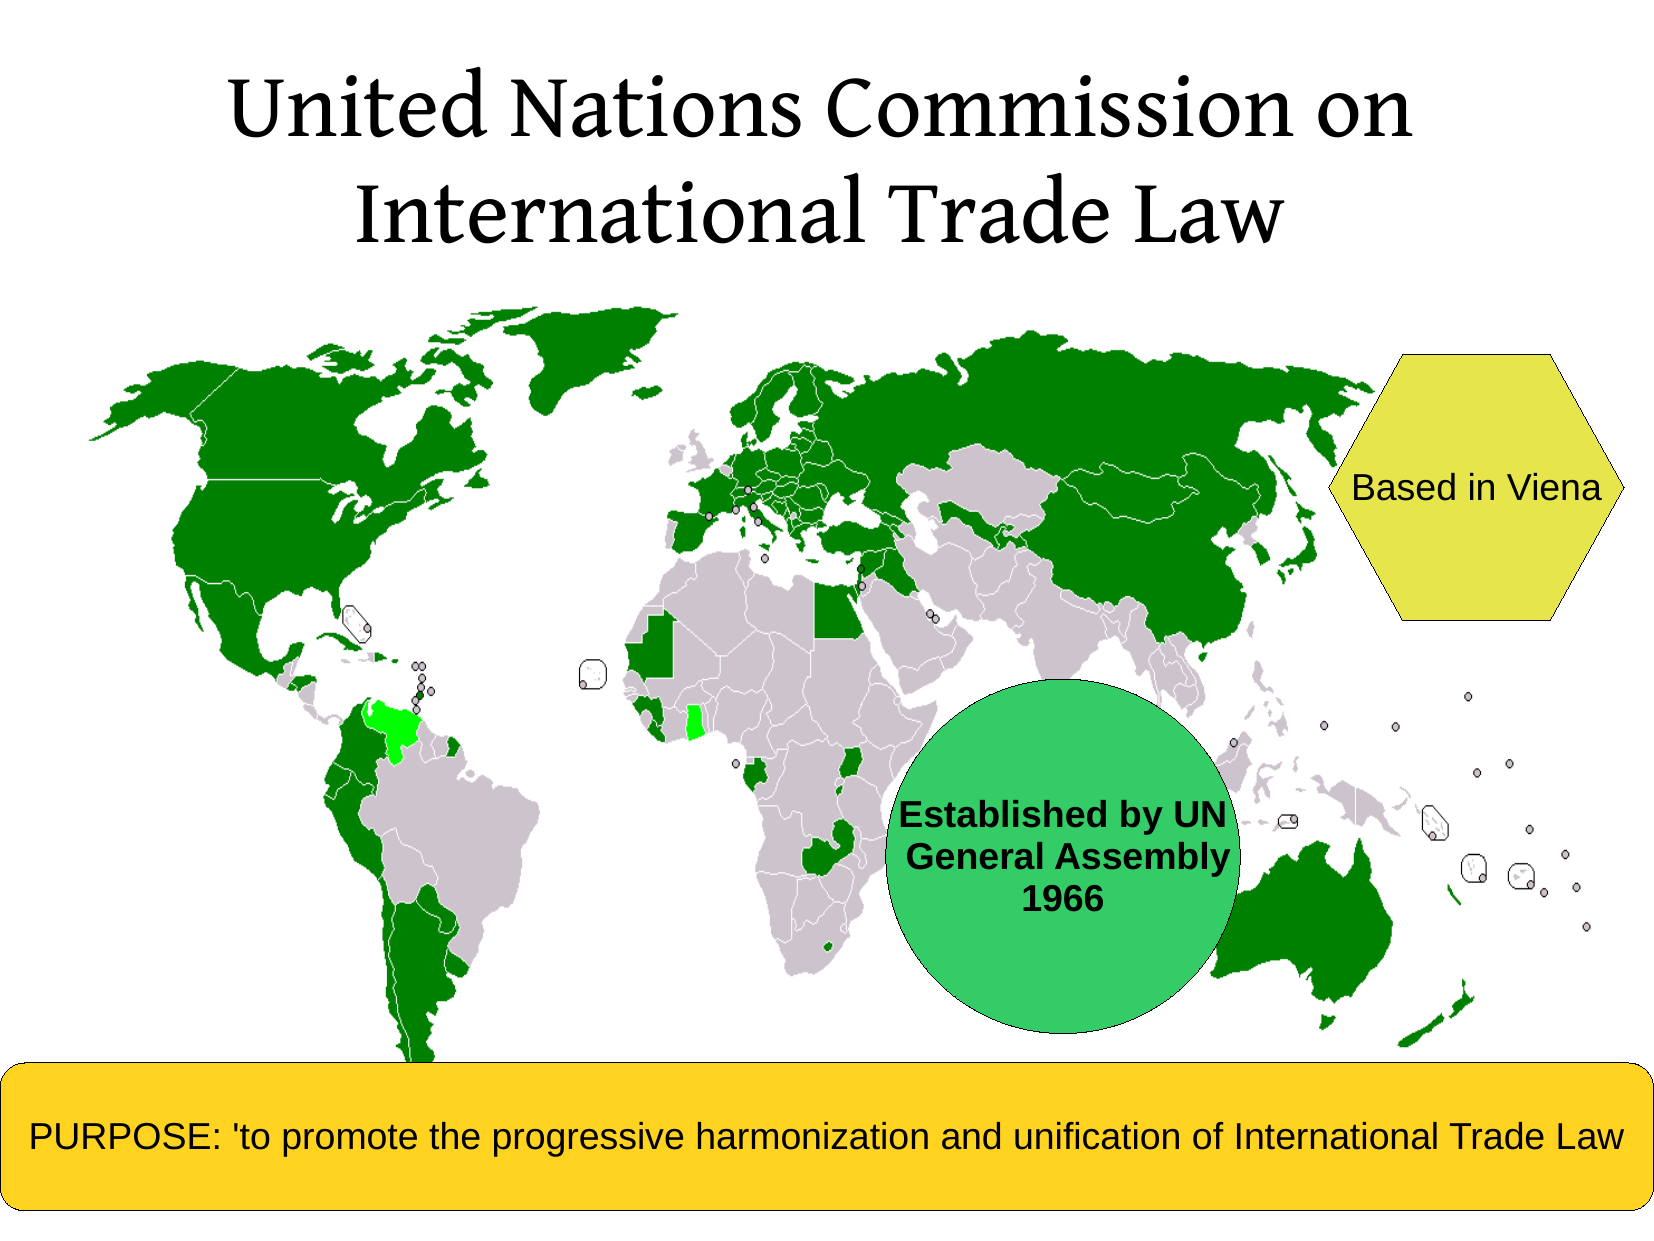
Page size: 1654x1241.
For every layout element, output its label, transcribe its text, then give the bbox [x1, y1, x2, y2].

picture [80, 295, 1595, 1062]
title United Nations Commission on International Trade Law [76, 55, 1565, 269]
text_box Established by UN General Assembly 1966 [885, 679, 1241, 1034]
text_box Based in Viena [1328, 354, 1625, 621]
text_box PURPOSE: 'to promote the progressive harmonization and unification of International Trade Law [0, 1062, 1654, 1211]
